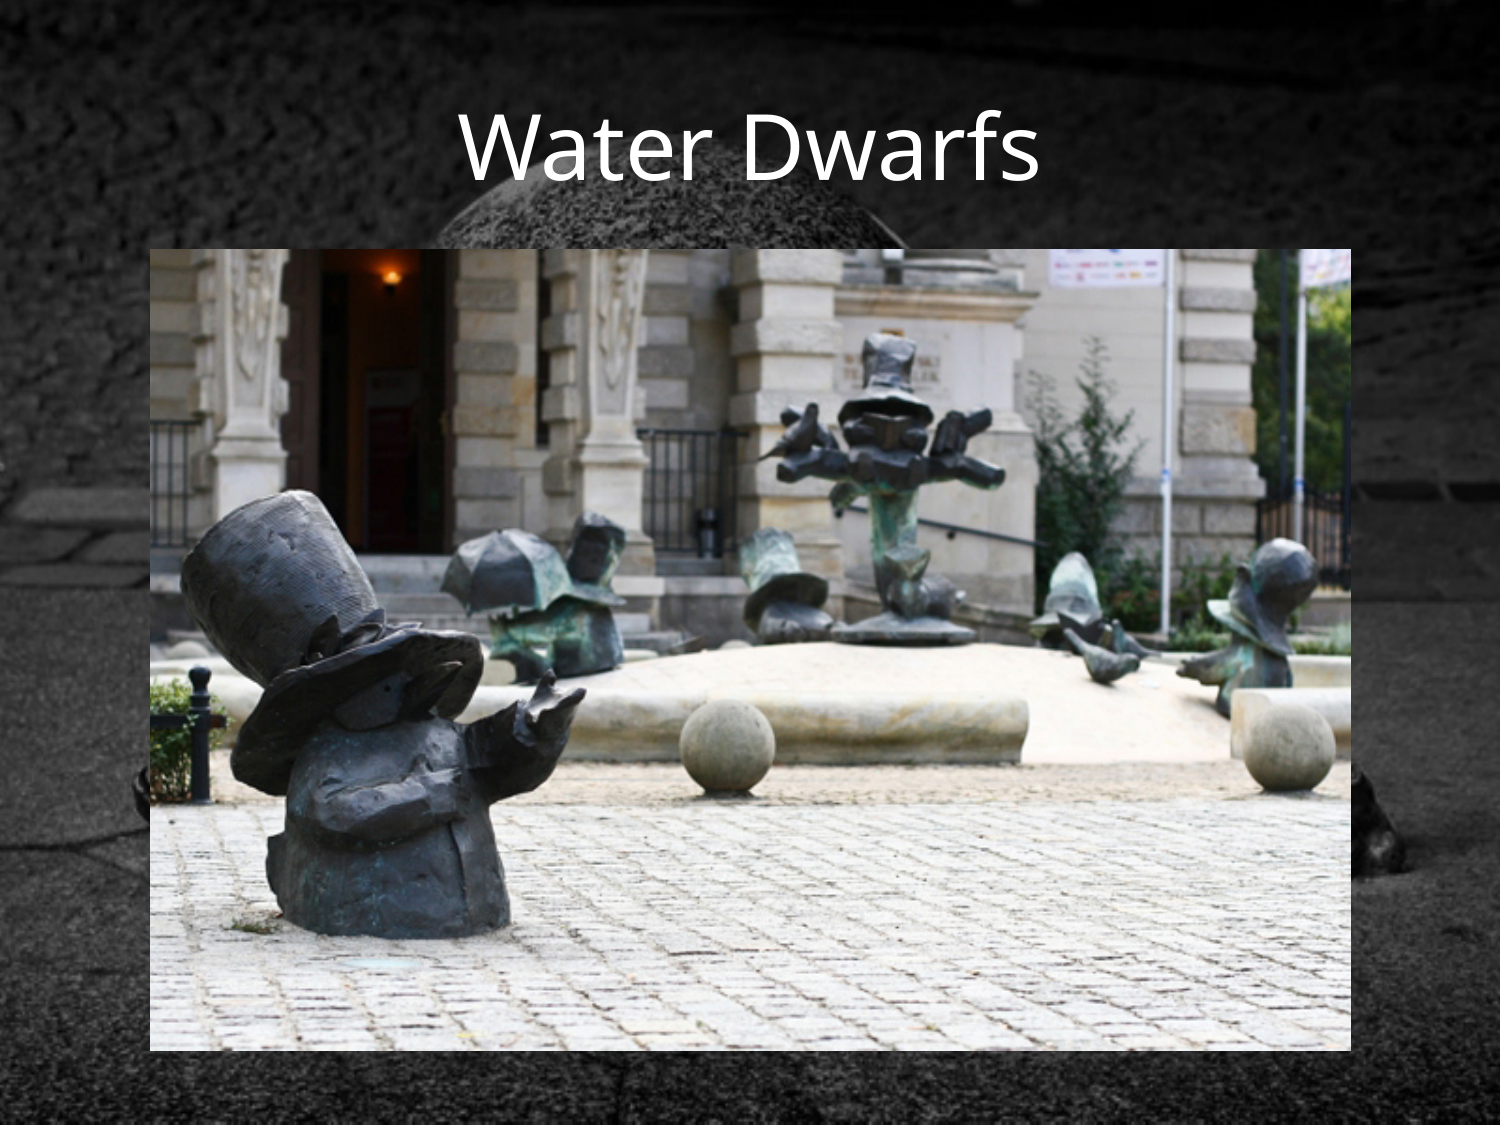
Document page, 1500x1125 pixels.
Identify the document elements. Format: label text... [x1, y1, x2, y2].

picture [150, 249, 1351, 1051]
title Water Dwarfs [112, 50, 1388, 238]
